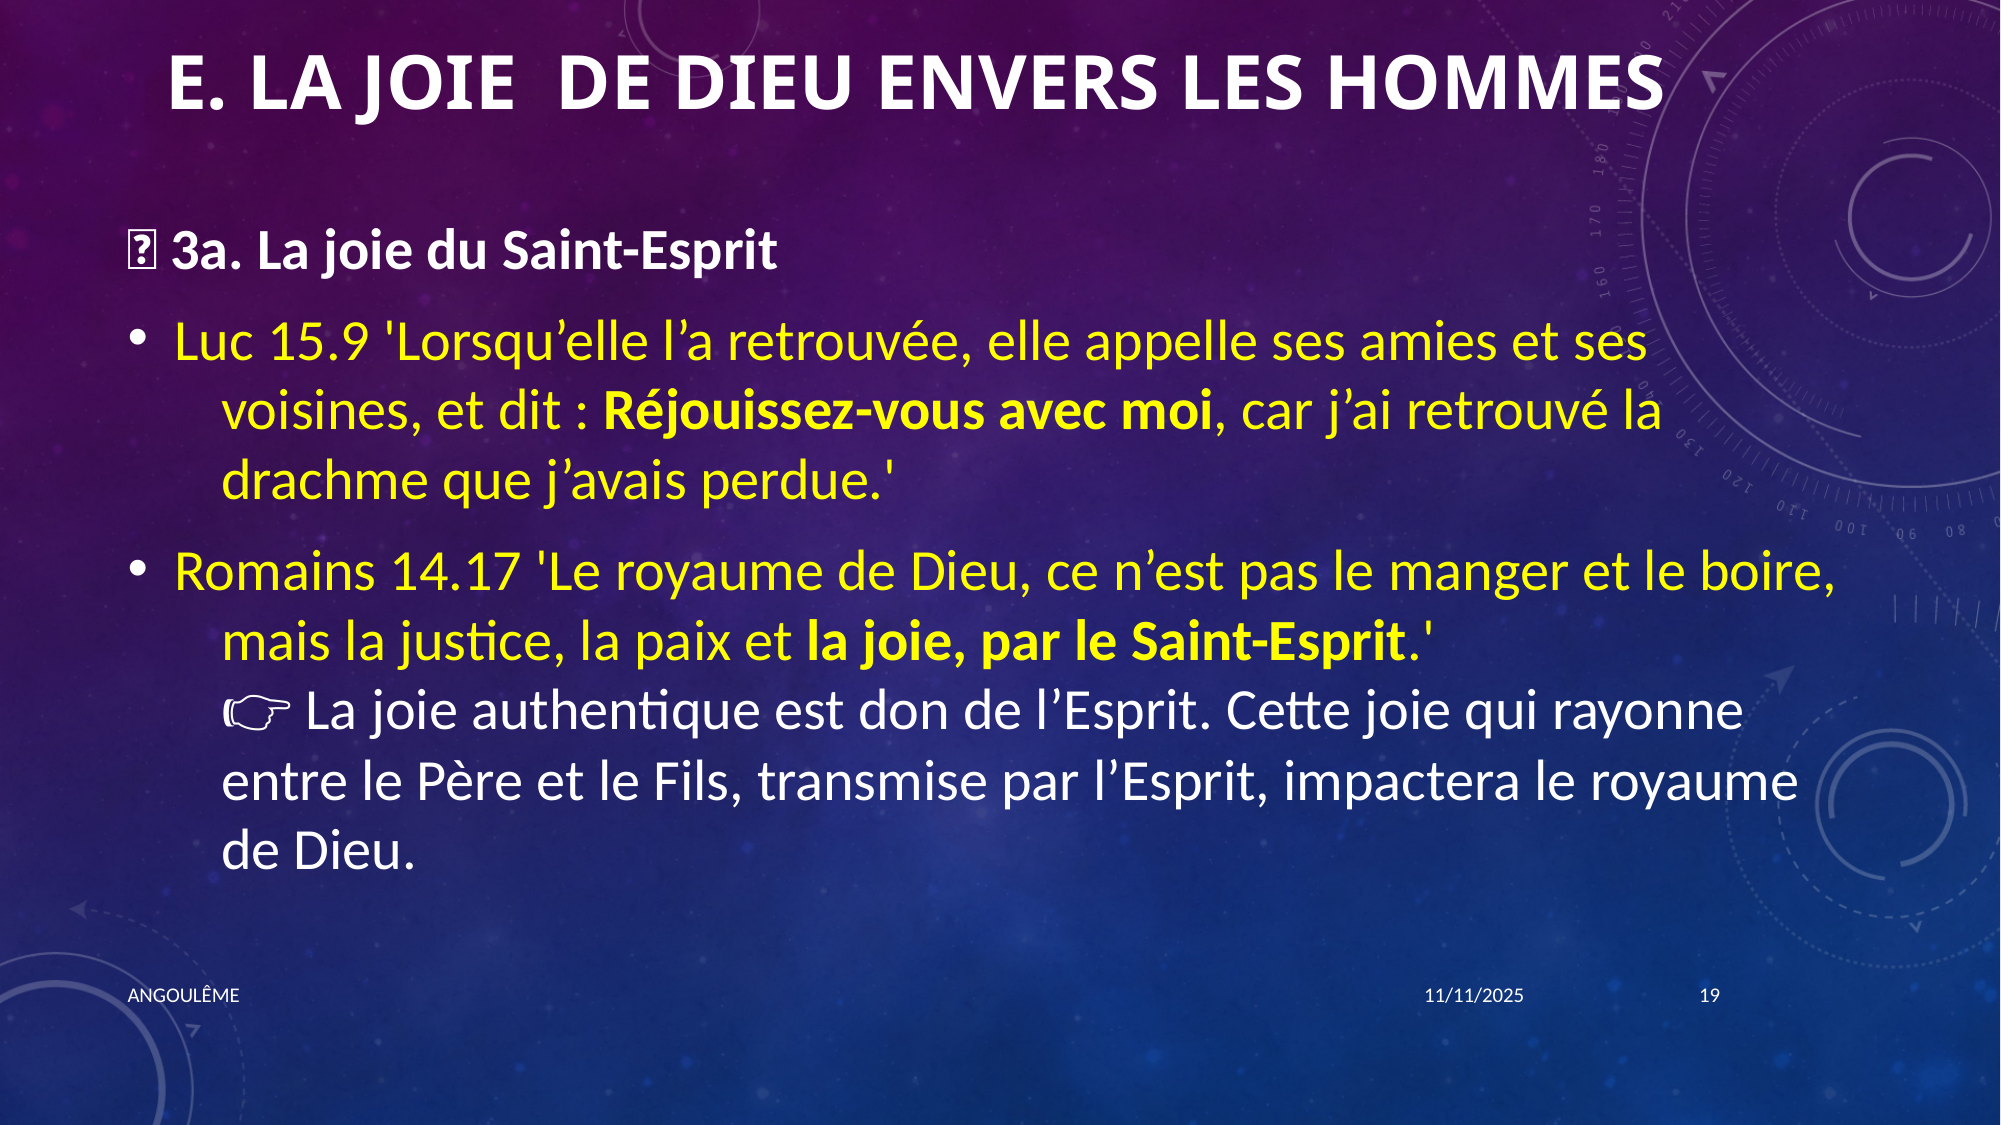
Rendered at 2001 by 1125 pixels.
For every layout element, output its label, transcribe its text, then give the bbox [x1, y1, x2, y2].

text_box ANGOULÊME [112, 963, 1397, 1026]
text_box 11/11/2025 [1409, 963, 1672, 1026]
list ✨ 3a. La joie du Saint-Esprit Luc 15.9 'Lorsqu’elle l’a retrouvée, elle appelle ses amies et ses voisines, et dit : Réjouissez-vous avec moi, car j’ai retrouvé la drachme que j’avais perdue.' Romains 14.17 'Le royaume de Dieu, ce n’est pas le manger et le boire, mais la justice, la paix et la joie, par le Saint-Esprit.' 👉 La joie authentique est don de l’Esprit. Cette joie qui rayonne entre le Père et le Fils, transmise par l’Esprit, impactera le royaume de Dieu. [112, 158, 1871, 1025]
title E. La joie de Dieu envers les hommes [0, 0, 1792, 159]
text_box [1684, 963, 1775, 1026]
